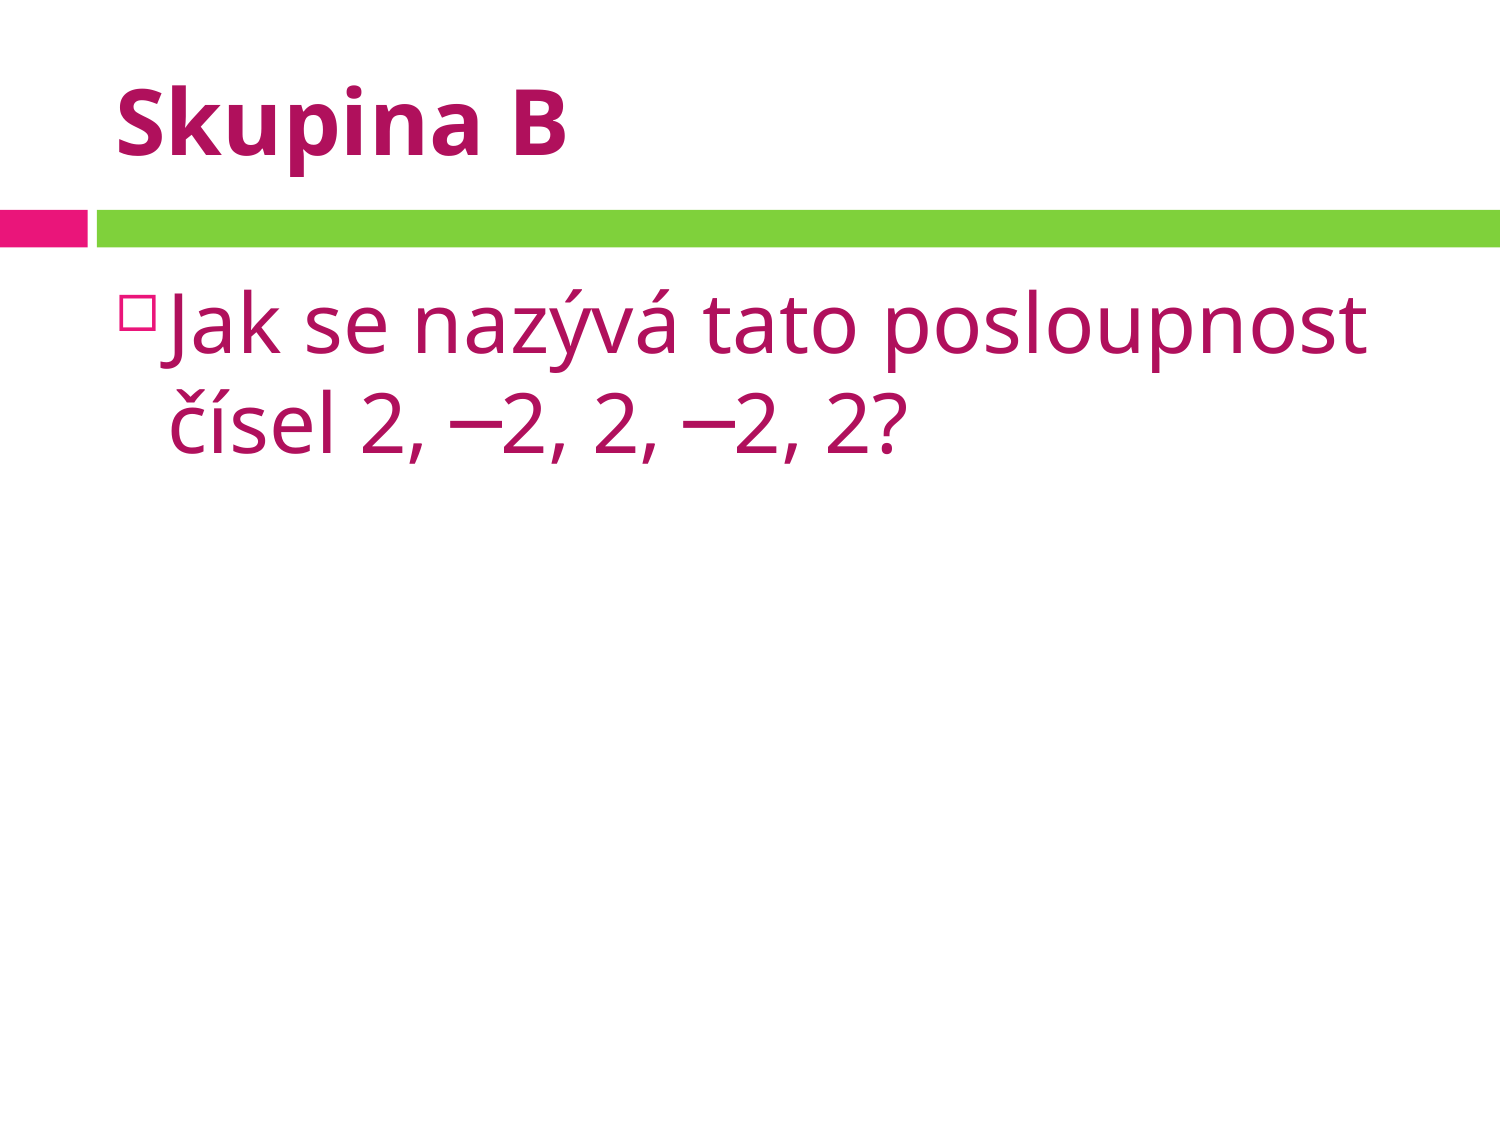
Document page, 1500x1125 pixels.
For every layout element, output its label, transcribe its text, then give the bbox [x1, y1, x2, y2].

list Jak se nazývá tato posloupnost čísel 2, ─2, 2, ─2, 2? [100, 262, 1438, 1001]
title Skupina B [100, 37, 1438, 201]
